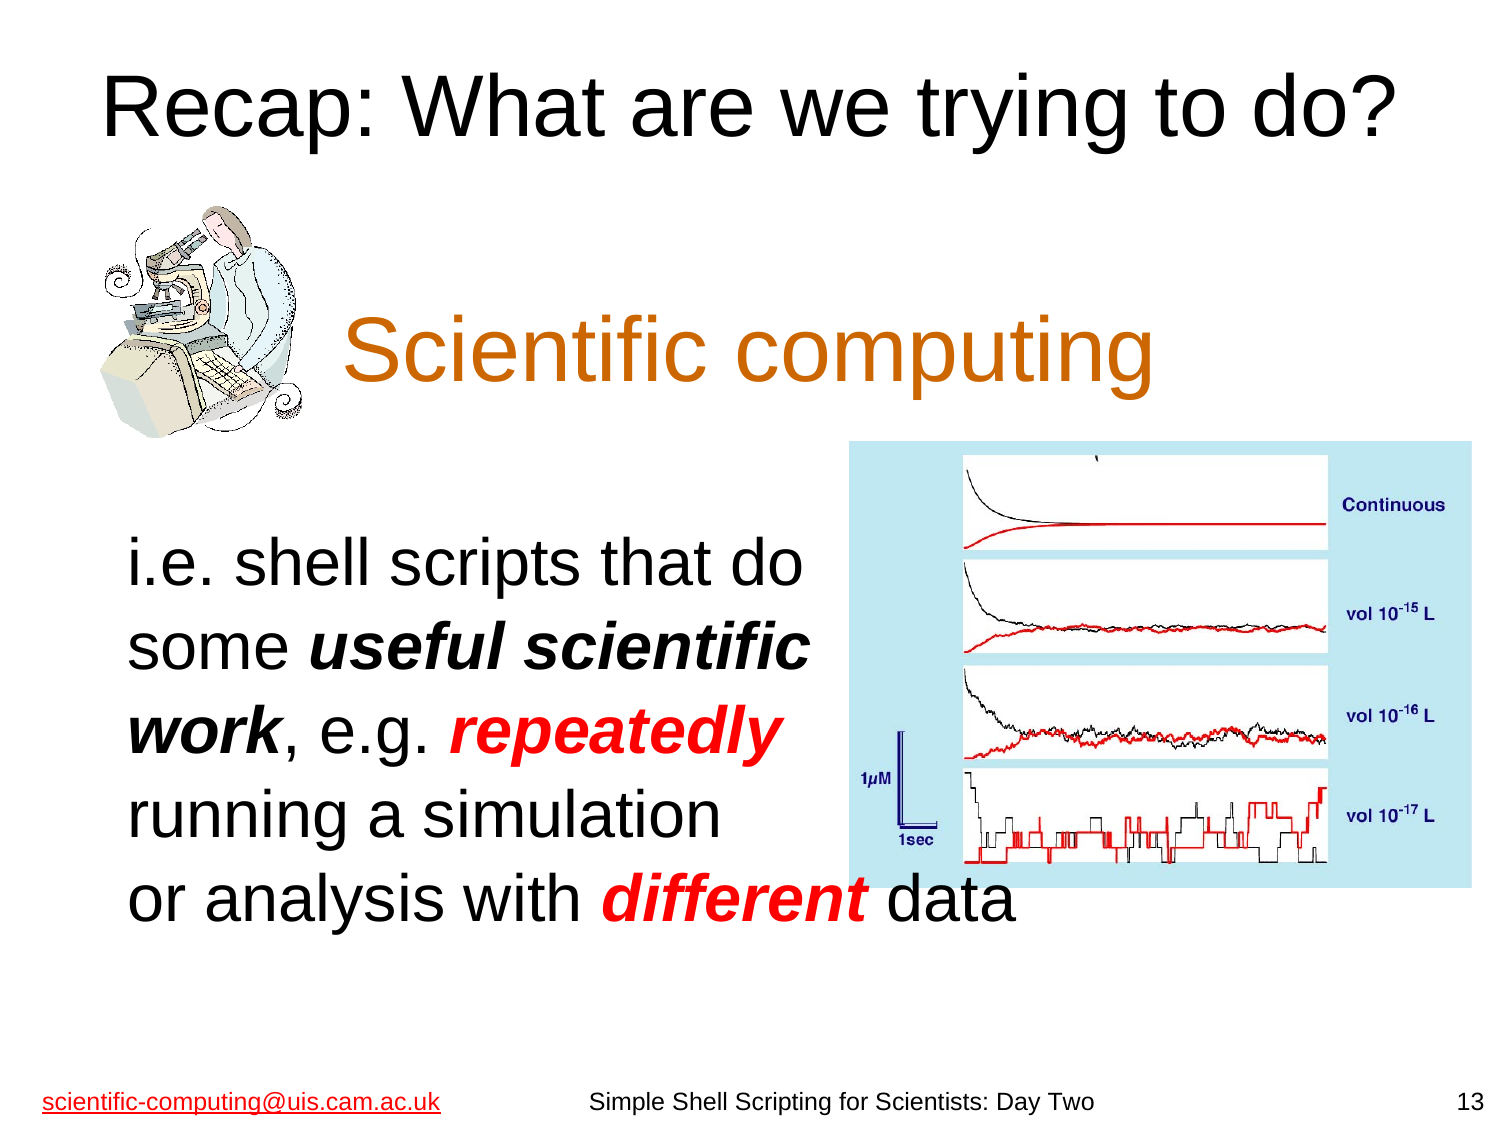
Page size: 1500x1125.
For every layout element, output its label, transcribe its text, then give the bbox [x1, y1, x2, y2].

picture [99, 205, 302, 438]
picture [1388, 441, 1472, 888]
title Recap: What are we trying to do? [37, 49, 1463, 163]
list Scientific computing i.e. shell scripts that do some useful scientific work, e.g. repeatedly running a simulation or analysis with different data [112, 299, 1388, 1000]
